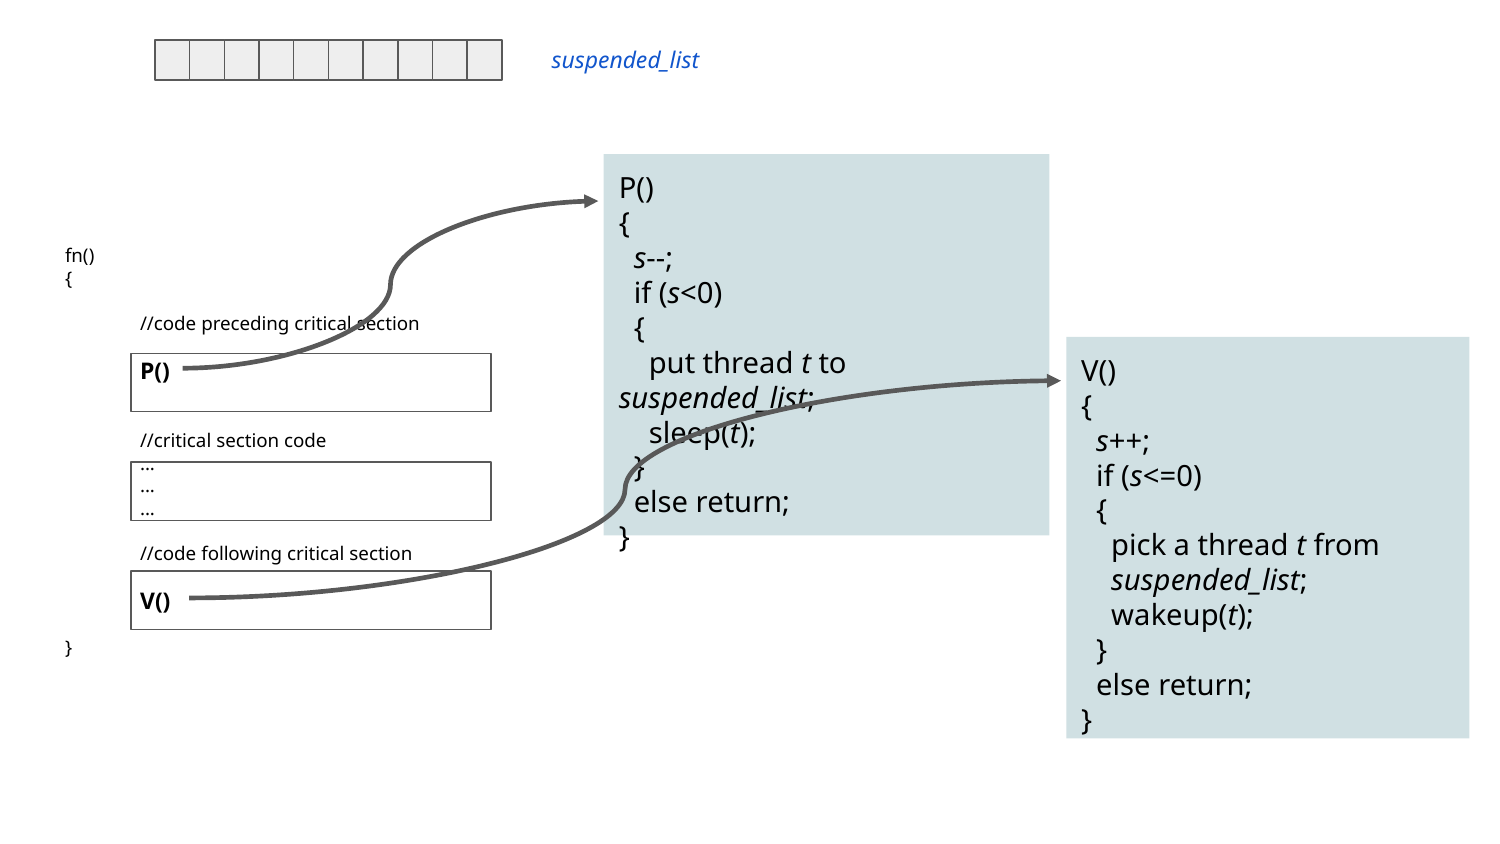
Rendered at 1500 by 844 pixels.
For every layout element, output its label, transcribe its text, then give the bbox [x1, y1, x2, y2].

text_box P() { s--; if (s<0) { put thread t to suspended_list; sleep(t); } else return; } [603, 384, 1050, 536]
text_box [154, 39, 502, 80]
text_box fn() { //code preceding critical section P() //critical section code ... ... ... //code following critical section V() } [49, 228, 592, 456]
text_box V() { s++; if (s<=0) { pick a thread t from suspended_list; wakeup(t); } else return; } [1066, 336, 1470, 739]
text_box P() { s--; if (s<0) { put thread t to suspended_list; sleep(t); } else return; } [603, 154, 1050, 516]
text_box suspended_list [536, 32, 832, 87]
